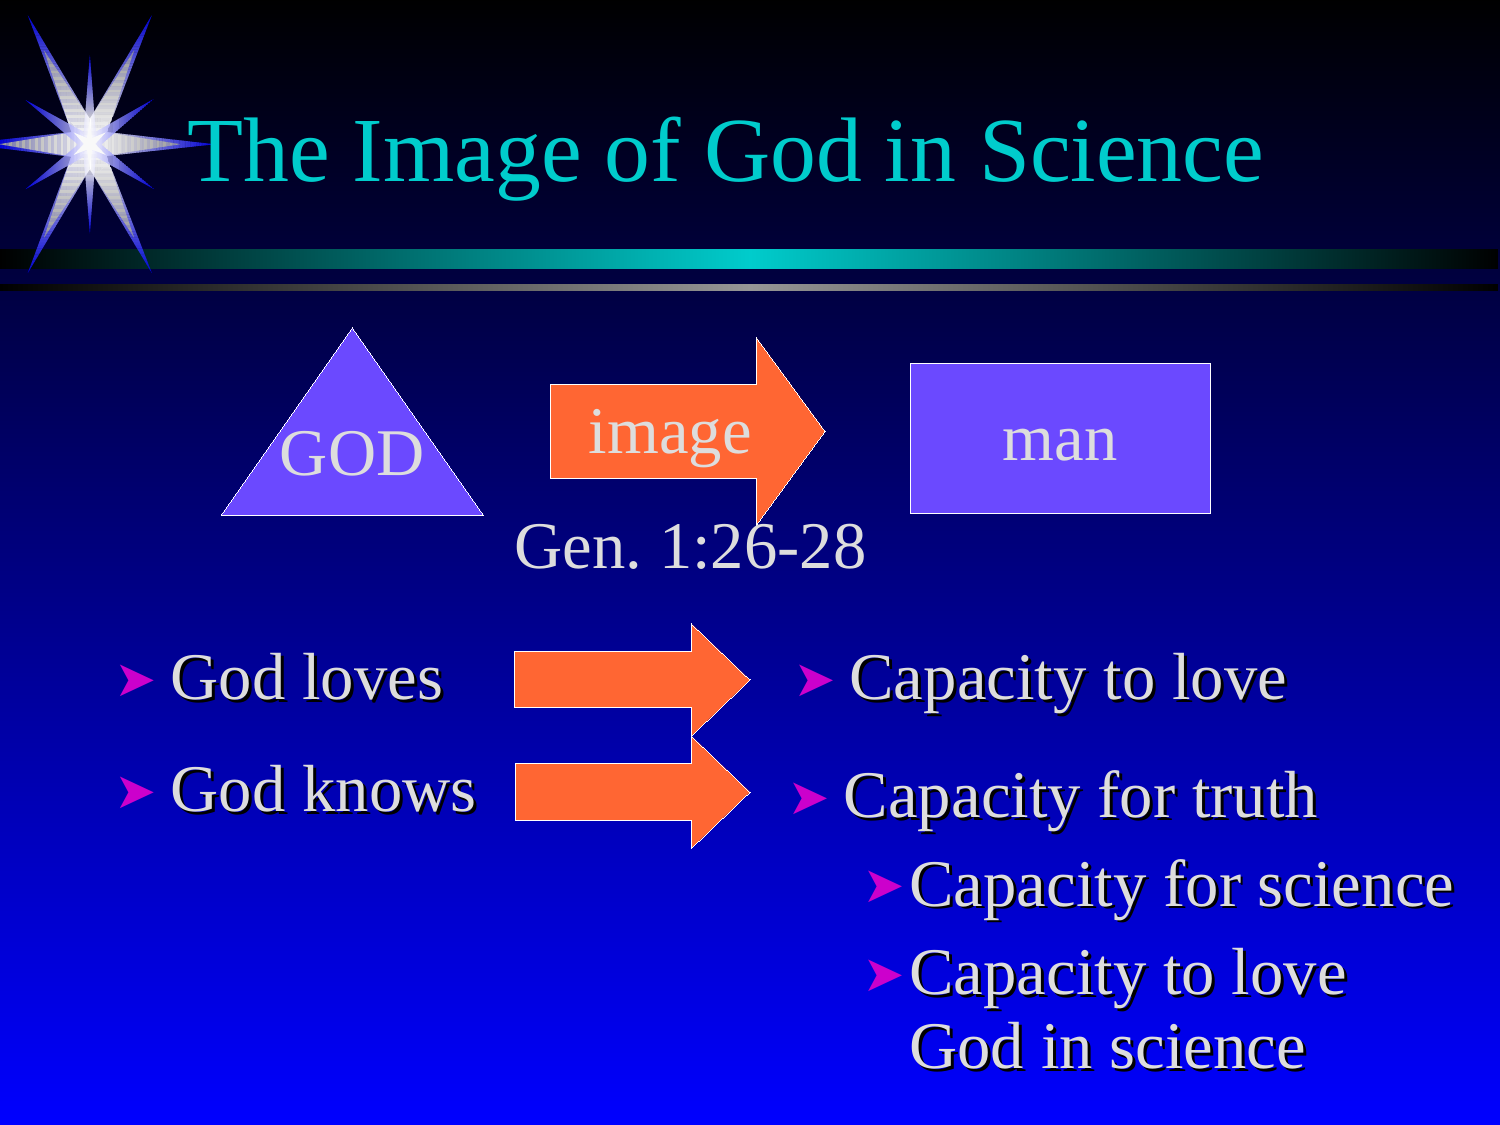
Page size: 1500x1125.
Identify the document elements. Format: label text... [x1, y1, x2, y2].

list Capacity for truth [787, 757, 1463, 846]
title The Image of God in Science [187, 56, 1463, 244]
text_box [514, 623, 751, 849]
text_box 20 [38, 239, 49, 245]
list Capacity to love [793, 639, 1315, 757]
list Capacity for science Capacity to love God in science [787, 846, 1463, 1084]
text_box Gen. 1:26-28 [499, 501, 950, 591]
text_box 20 [181, 140, 187, 148]
text_box image [550, 337, 826, 501]
text_box 20 [131, 239, 141, 245]
text_box man [910, 363, 1211, 514]
text_box 20 [131, 43, 142, 49]
list God knows [114, 751, 526, 871]
text_box GOD [221, 327, 484, 516]
list God loves [114, 639, 526, 751]
text_box 20 [134, 107, 138, 117]
text_box 20 [38, 43, 48, 49]
